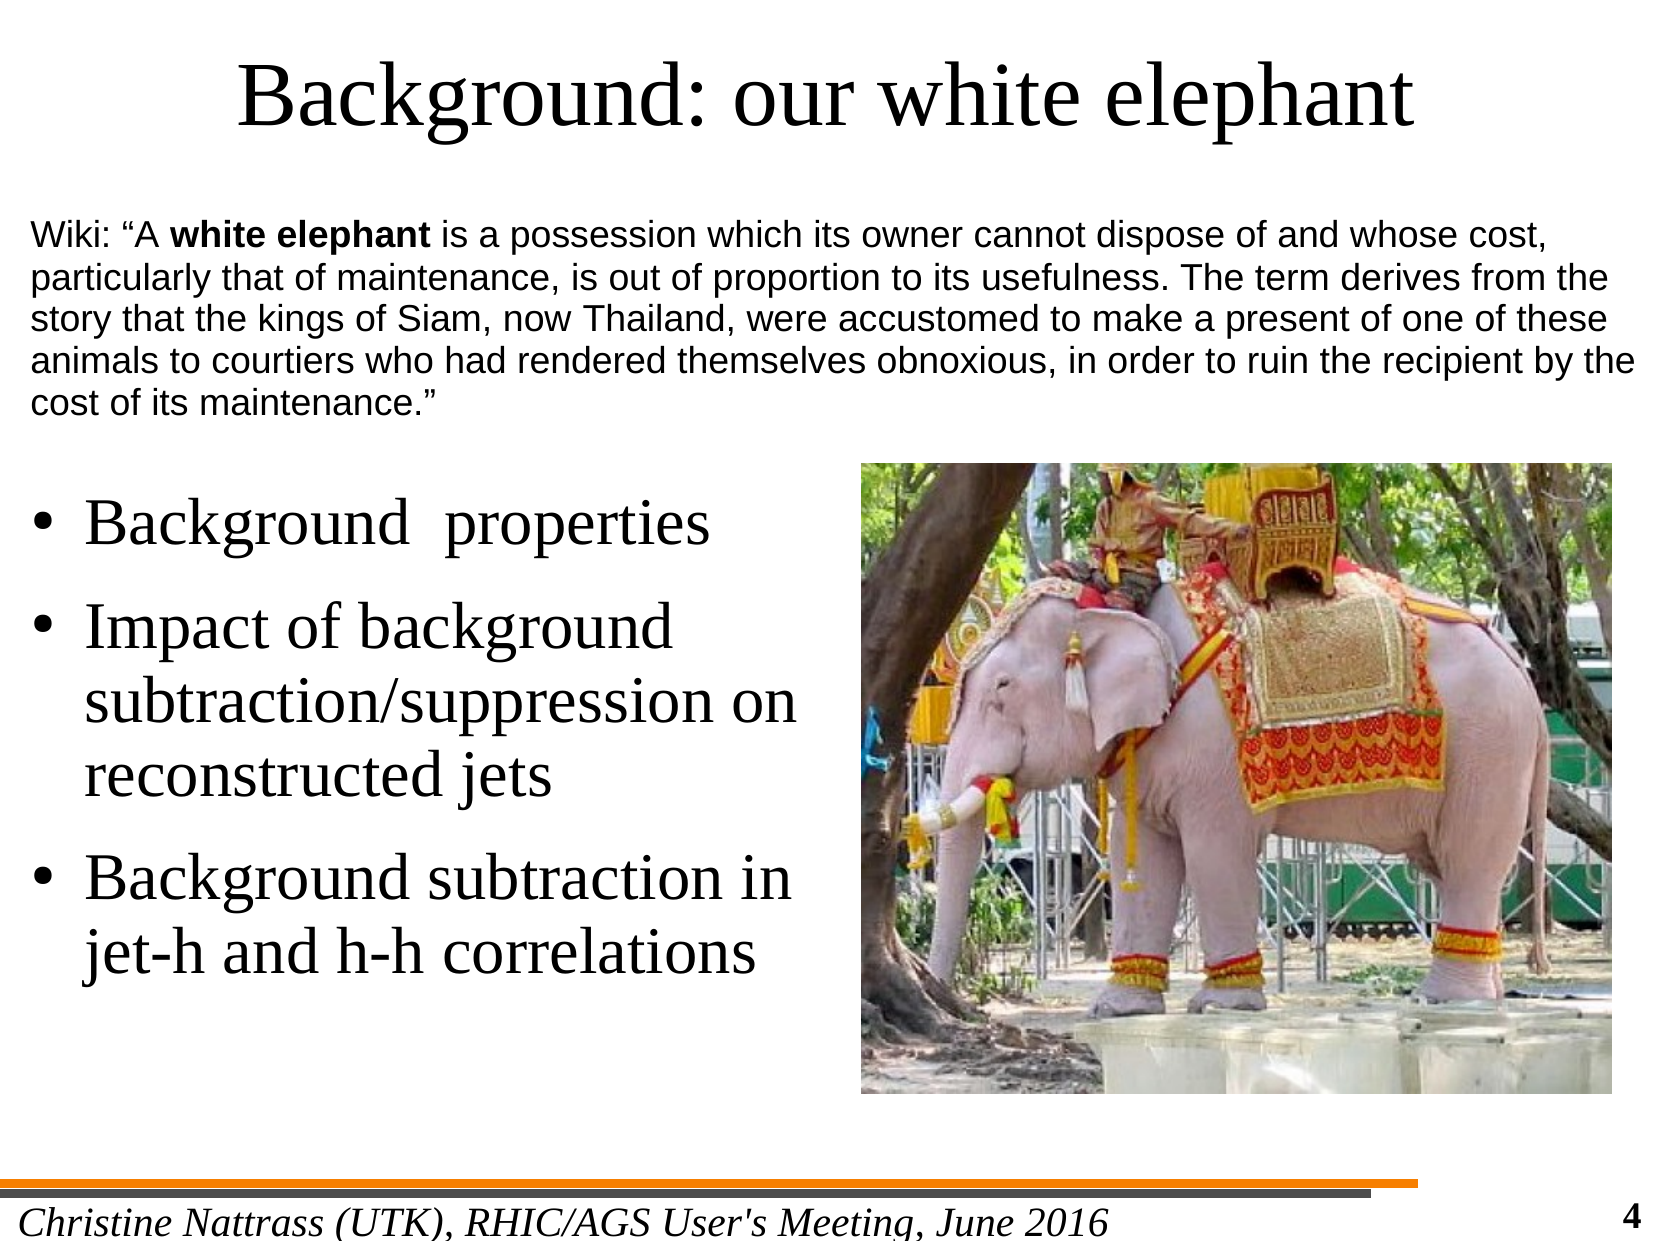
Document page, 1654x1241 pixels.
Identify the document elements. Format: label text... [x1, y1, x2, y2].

list Background properties Impact of background subtraction/suppression on reconstructed jets Background subtraction in jet-h and h-h correlations [13, 485, 839, 1081]
picture [861, 463, 1612, 1094]
title Background: our white elephant [82, 0, 1571, 198]
text_box Wiki: “A white elephant is a possession which its owner cannot dispose of and whose cost, particularly that of maintenance, is out of proportion to its usefulness. The term derives from the story that the kings of Siam, now Thailand, were accustomed to make a present of one of these animals to courtiers who had rendered themselves obnoxious, in order to ruin the recipient by the cost of its maintenance.” [15, 206, 1654, 432]
